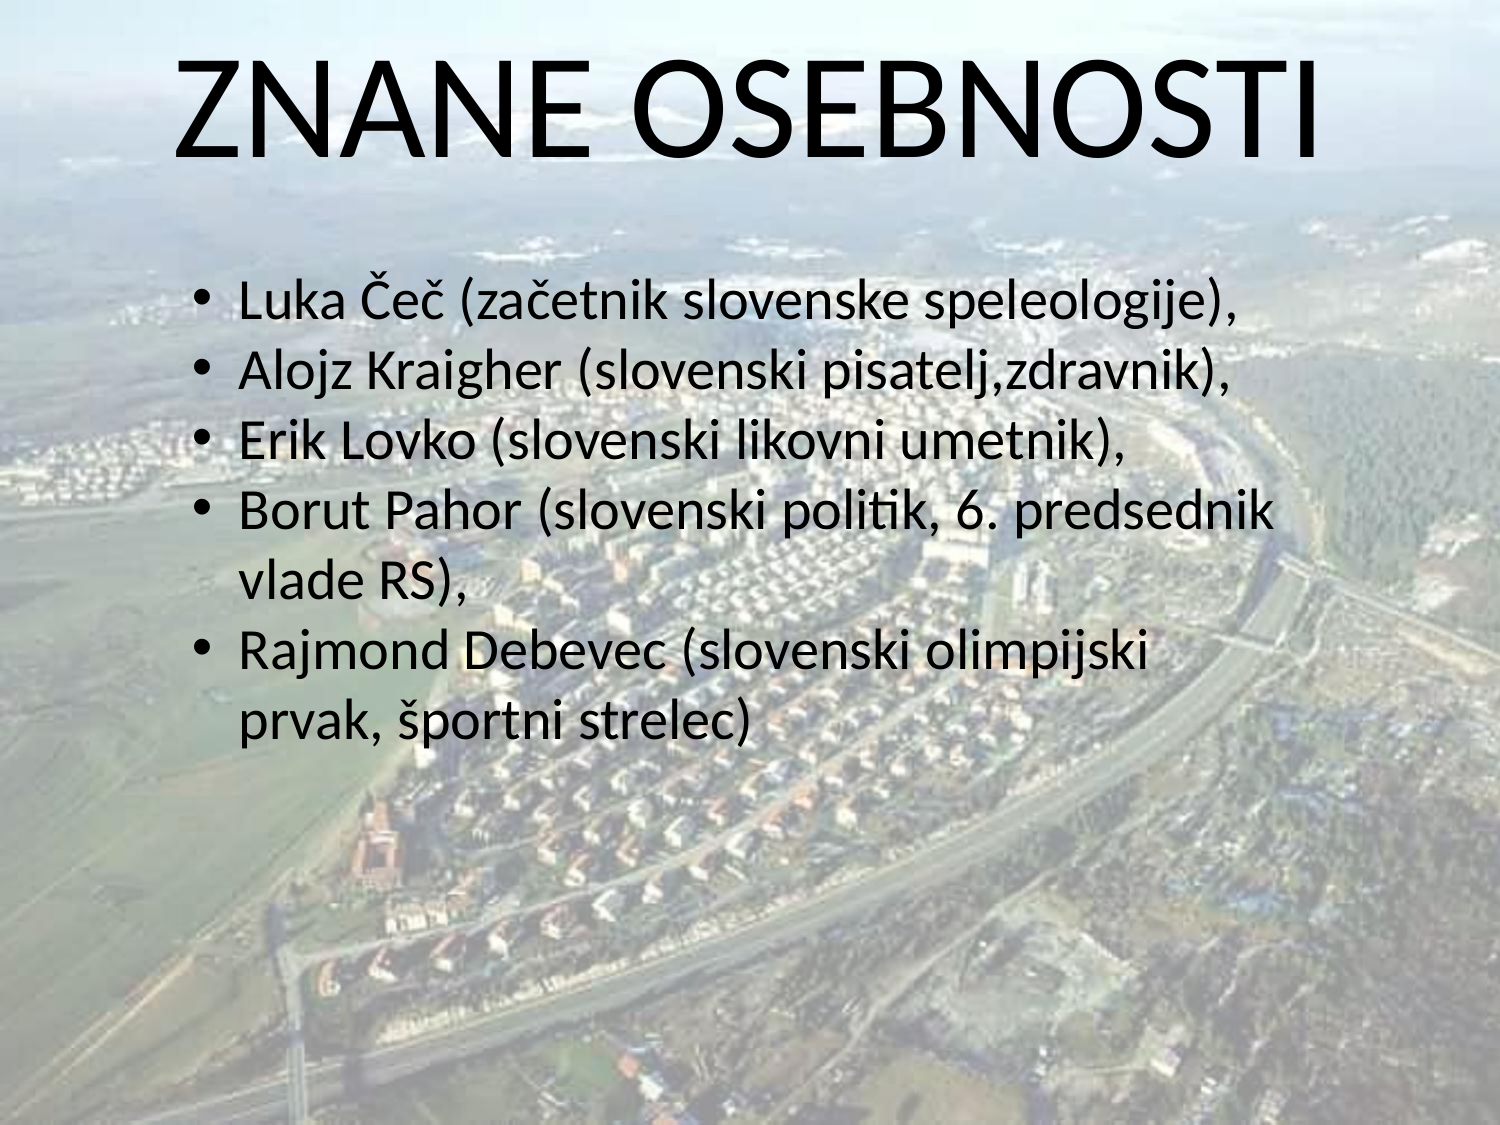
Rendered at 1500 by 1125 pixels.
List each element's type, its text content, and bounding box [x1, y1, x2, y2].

picture [0, 196, 1500, 1125]
text_box Luka Čeč (začetnik slovenske speleologije), Alojz Kraigher (slovenski pisatelj,zdravnik), Erik Lovko (slovenski likovni umetnik), Borut Pahor (slovenski politik, 6. predsednik vlade RS), Rajmond Debevec (slovenski olimpijski prvak, športni strelec) [177, 253, 1323, 899]
text_box ZNANE OSEBNOSTI [0, 0, 1500, 196]
